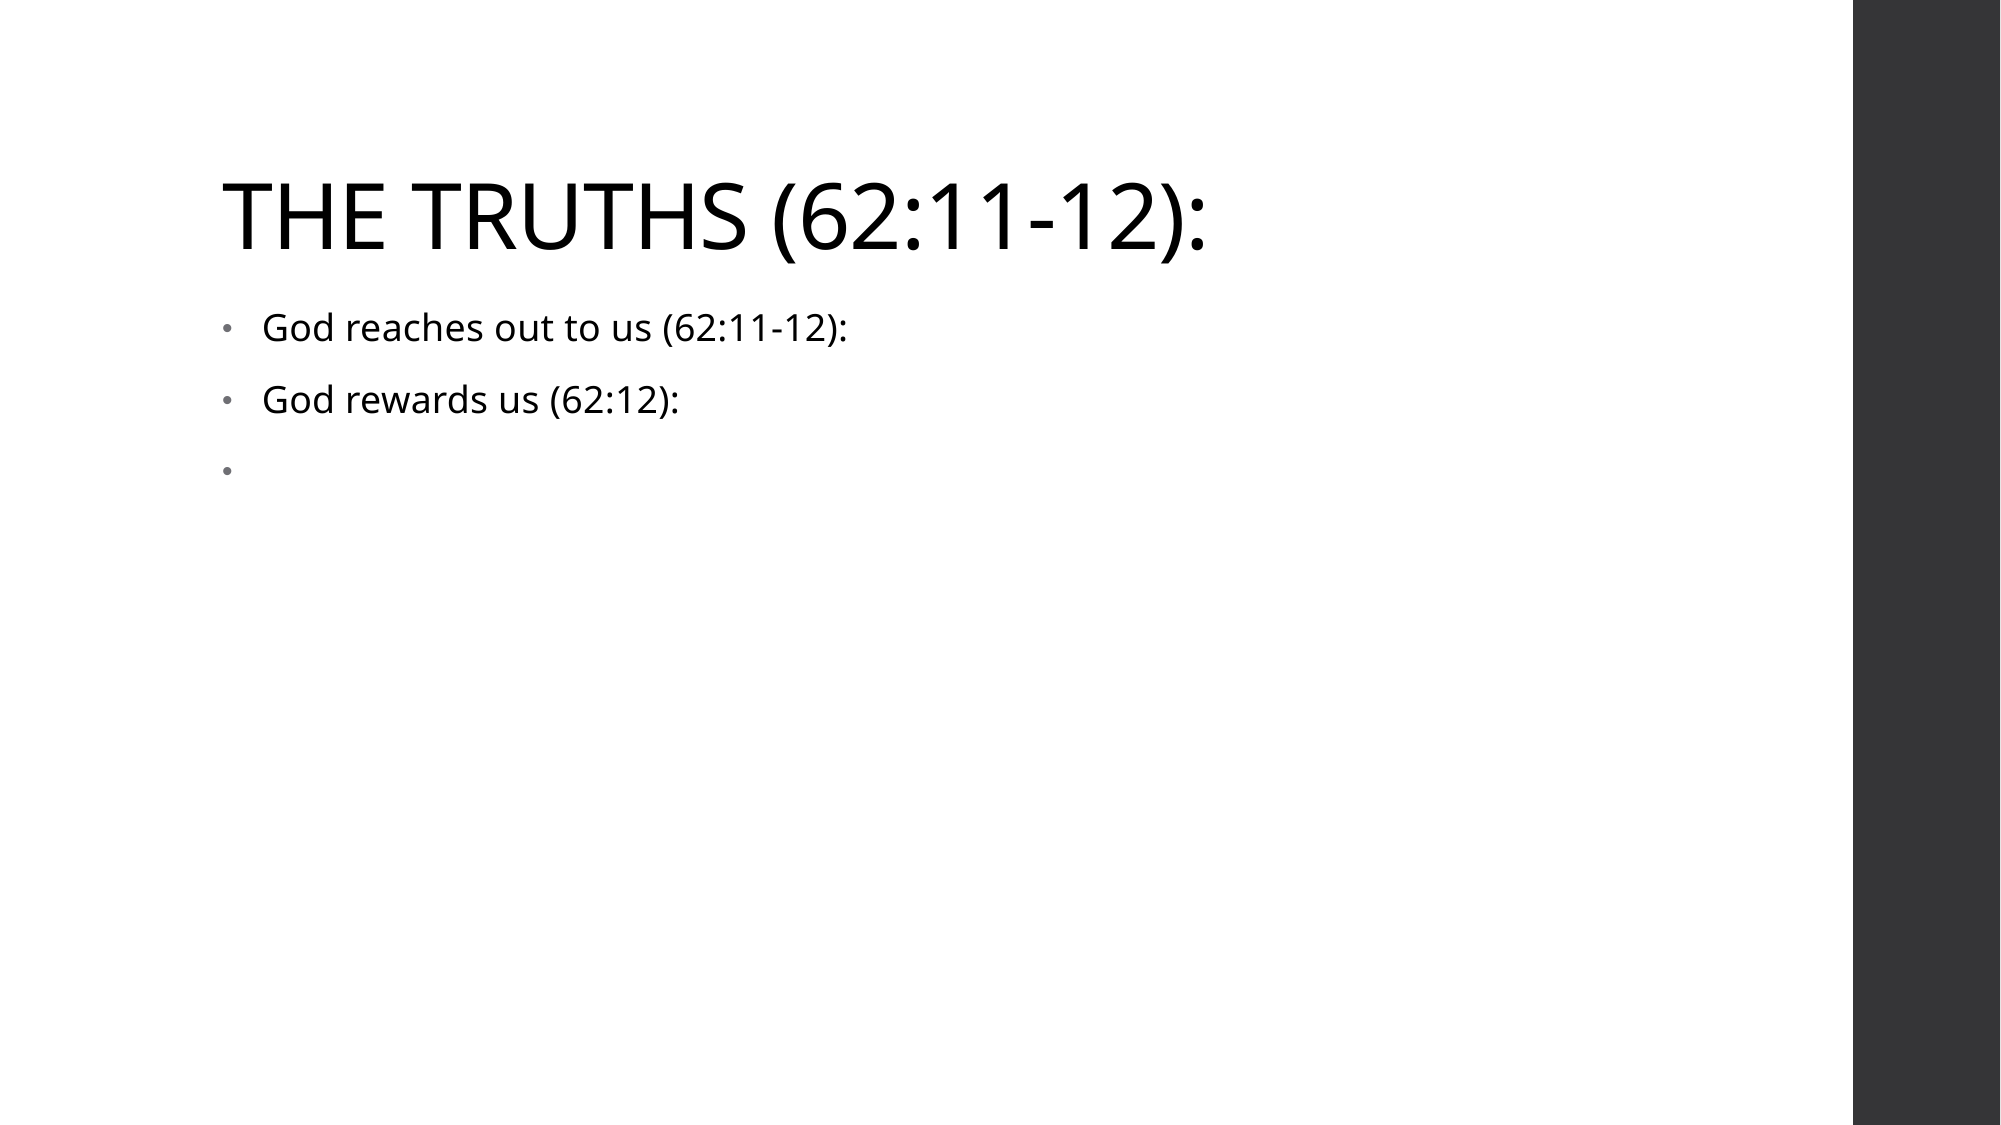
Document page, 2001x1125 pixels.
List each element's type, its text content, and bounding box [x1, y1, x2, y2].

title THE TRUTHS (62:11-12): [206, 60, 1797, 278]
list God reaches out to us (62:11-12): God rewards us (62:12): [206, 299, 1617, 1014]
